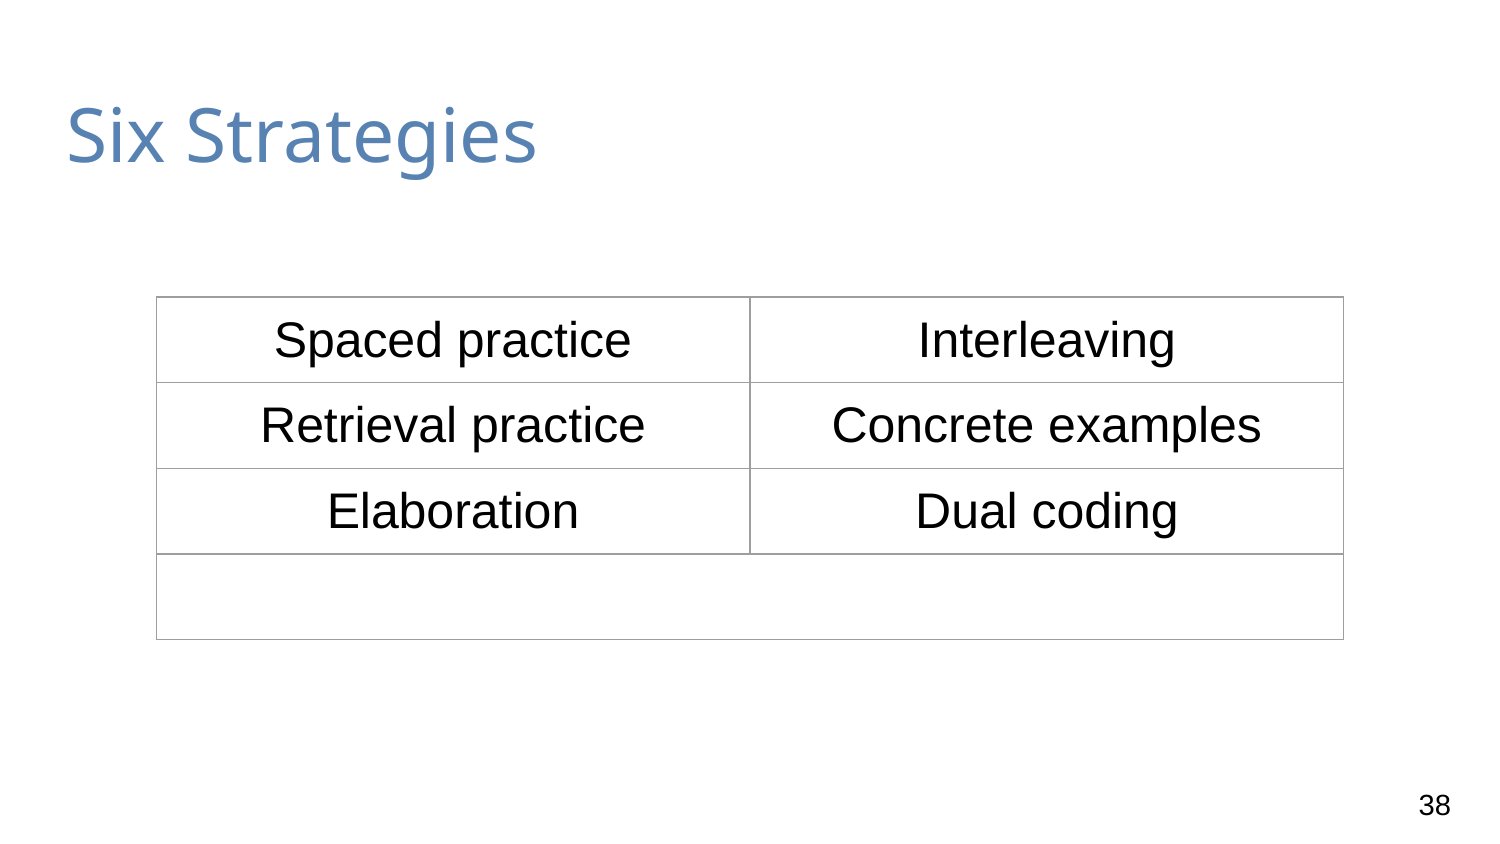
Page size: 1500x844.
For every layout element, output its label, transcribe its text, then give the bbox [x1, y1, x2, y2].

table_cell Elaboration [157, 469, 749, 553]
table_cell Dual coding [751, 469, 1343, 553]
table_cell [157, 555, 1343, 639]
table_cell Concrete examples [751, 383, 1343, 468]
table_header Interleaving [751, 298, 1343, 382]
table_header Spaced practice [157, 298, 749, 382]
title Six Strategies [51, 72, 1449, 189]
table_cell Retrieval practice [157, 383, 749, 468]
